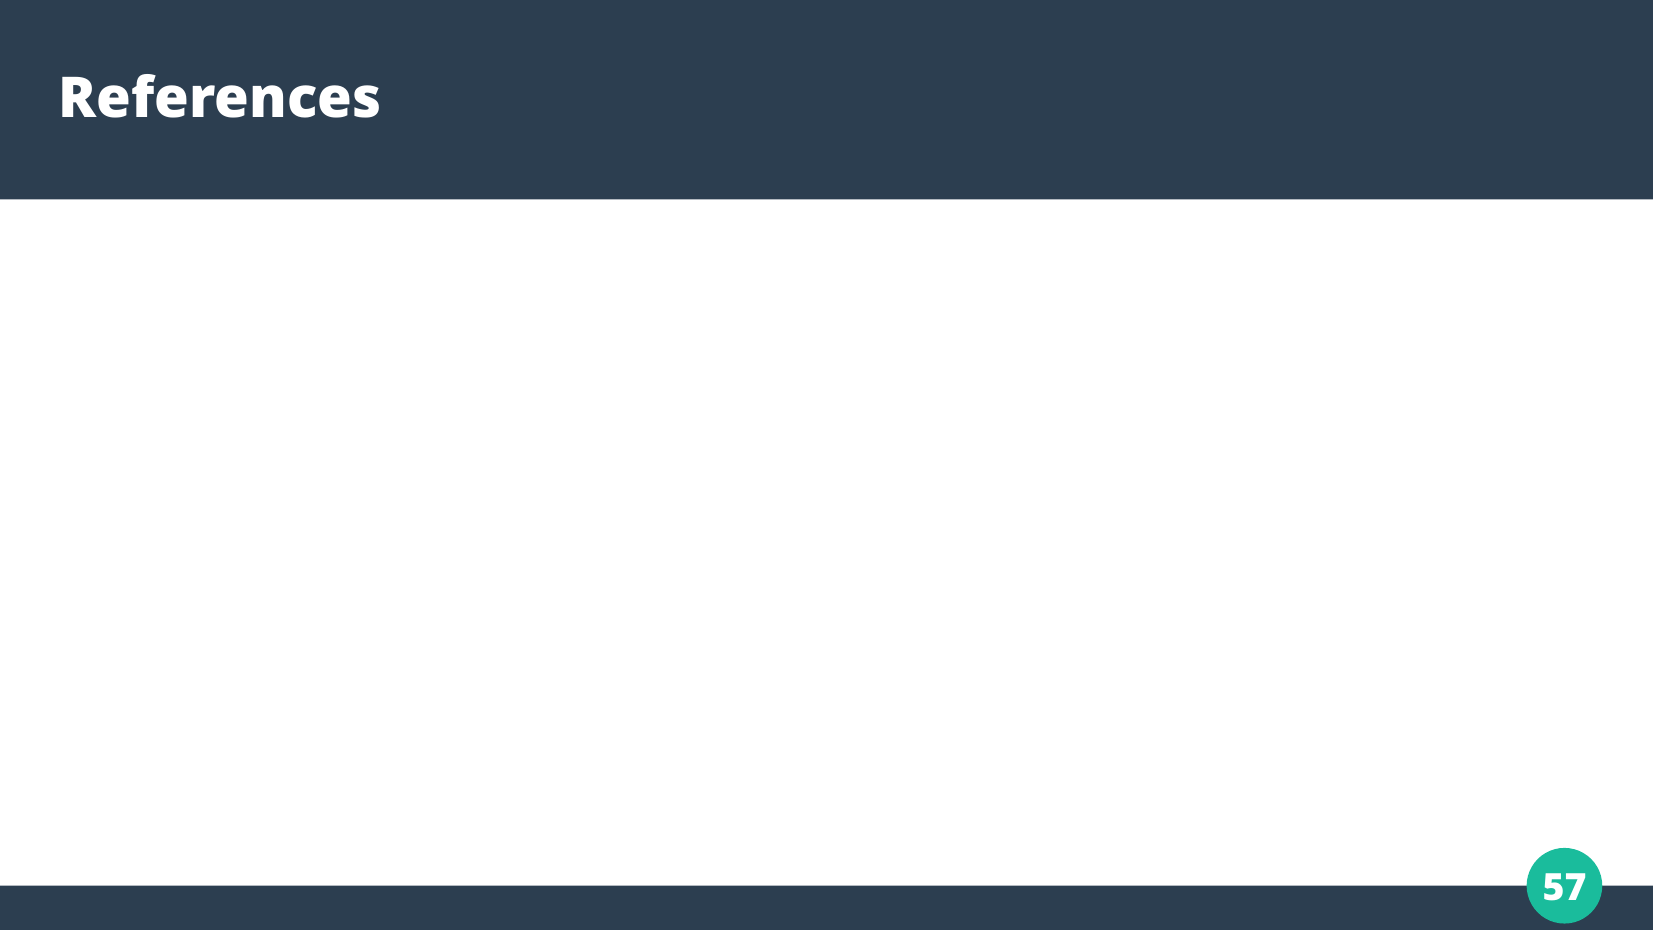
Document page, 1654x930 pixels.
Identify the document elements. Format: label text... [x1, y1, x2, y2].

title References [58, 36, 1594, 155]
